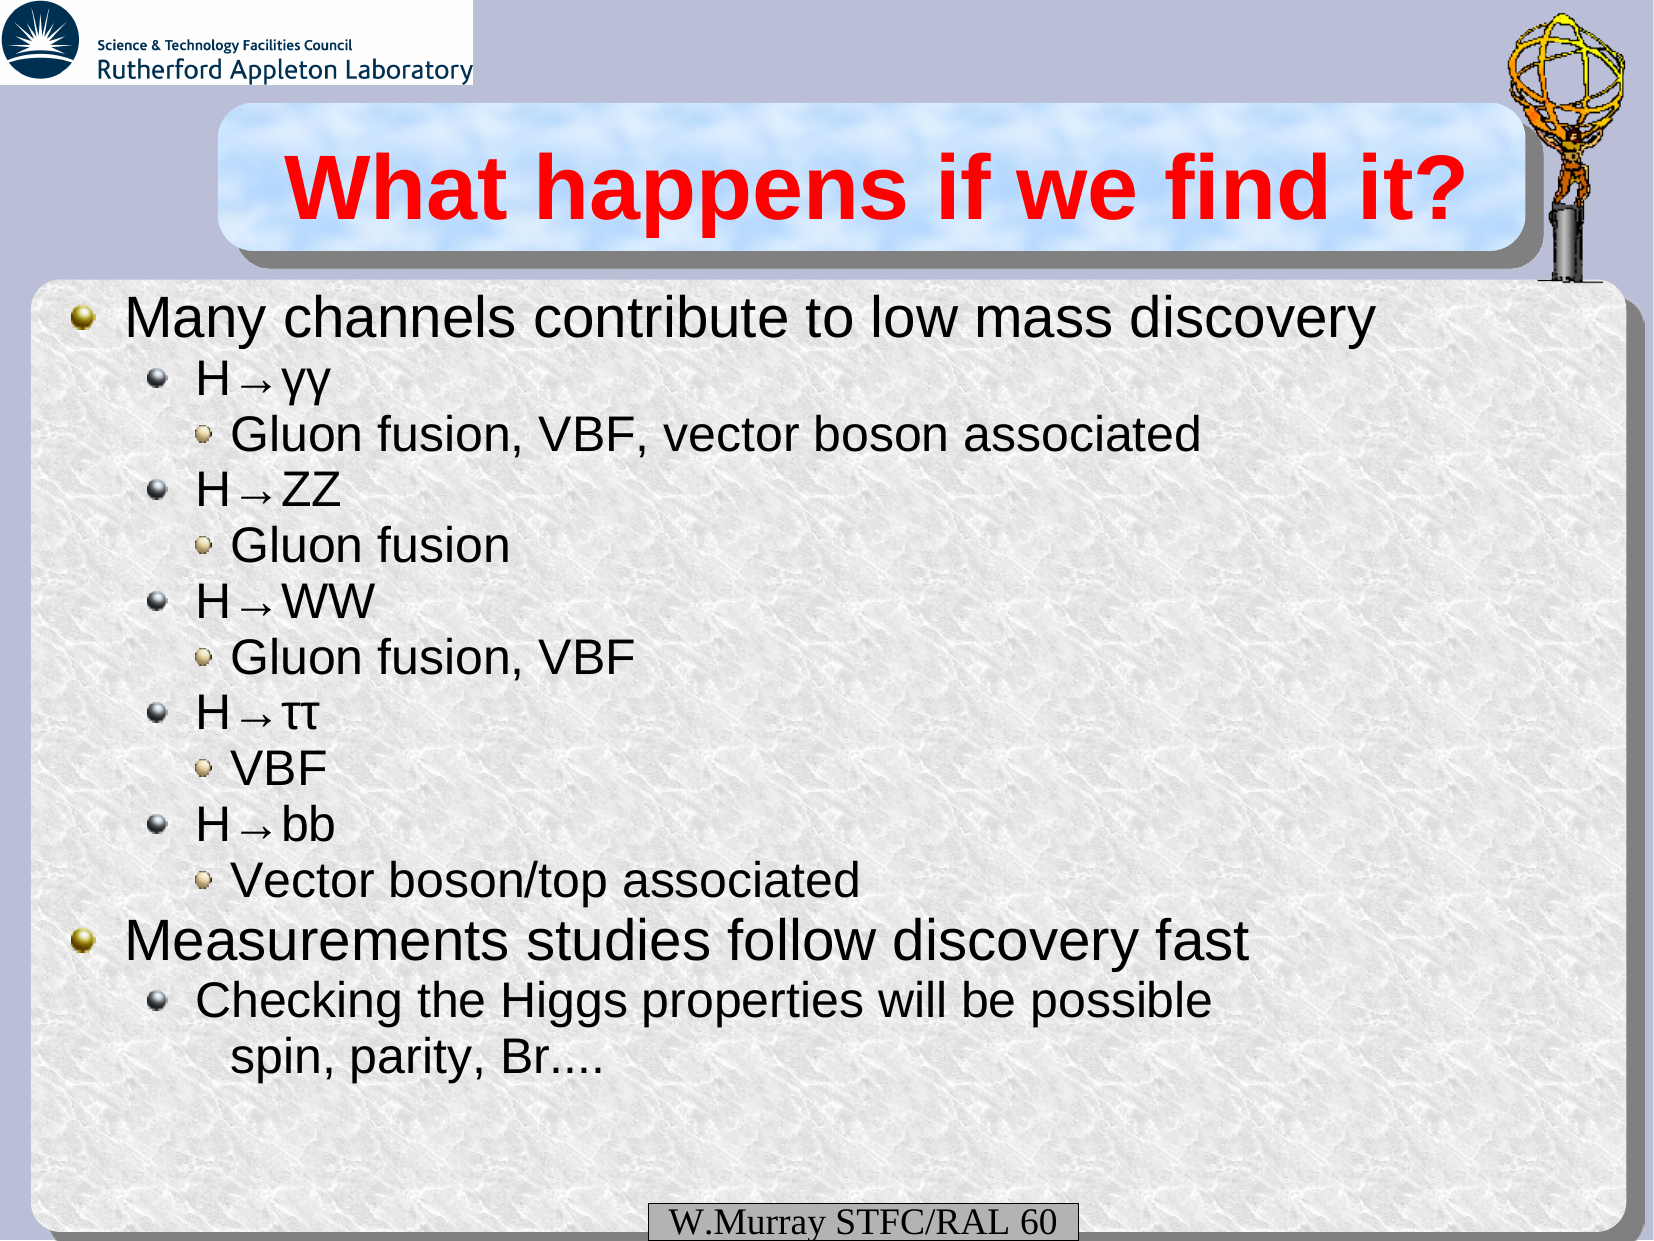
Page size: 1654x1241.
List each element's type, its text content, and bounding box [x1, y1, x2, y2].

picture [30, 0, 1654, 1232]
list Many channels contribute to low mass discovery H→γγ Gluon fusion, VBF, vector boson associated H→ZZ Gluon fusion H→WW Gluon fusion, VBF H→ττ VBF H→bb Vector boson/top associated Measurements studies follow discovery fast Checking the Higgs properties will be possible spin, parity, Br.... [53, 285, 1588, 1193]
picture [0, 0, 473, 85]
title What happens if we find it? [244, 112, 1512, 263]
